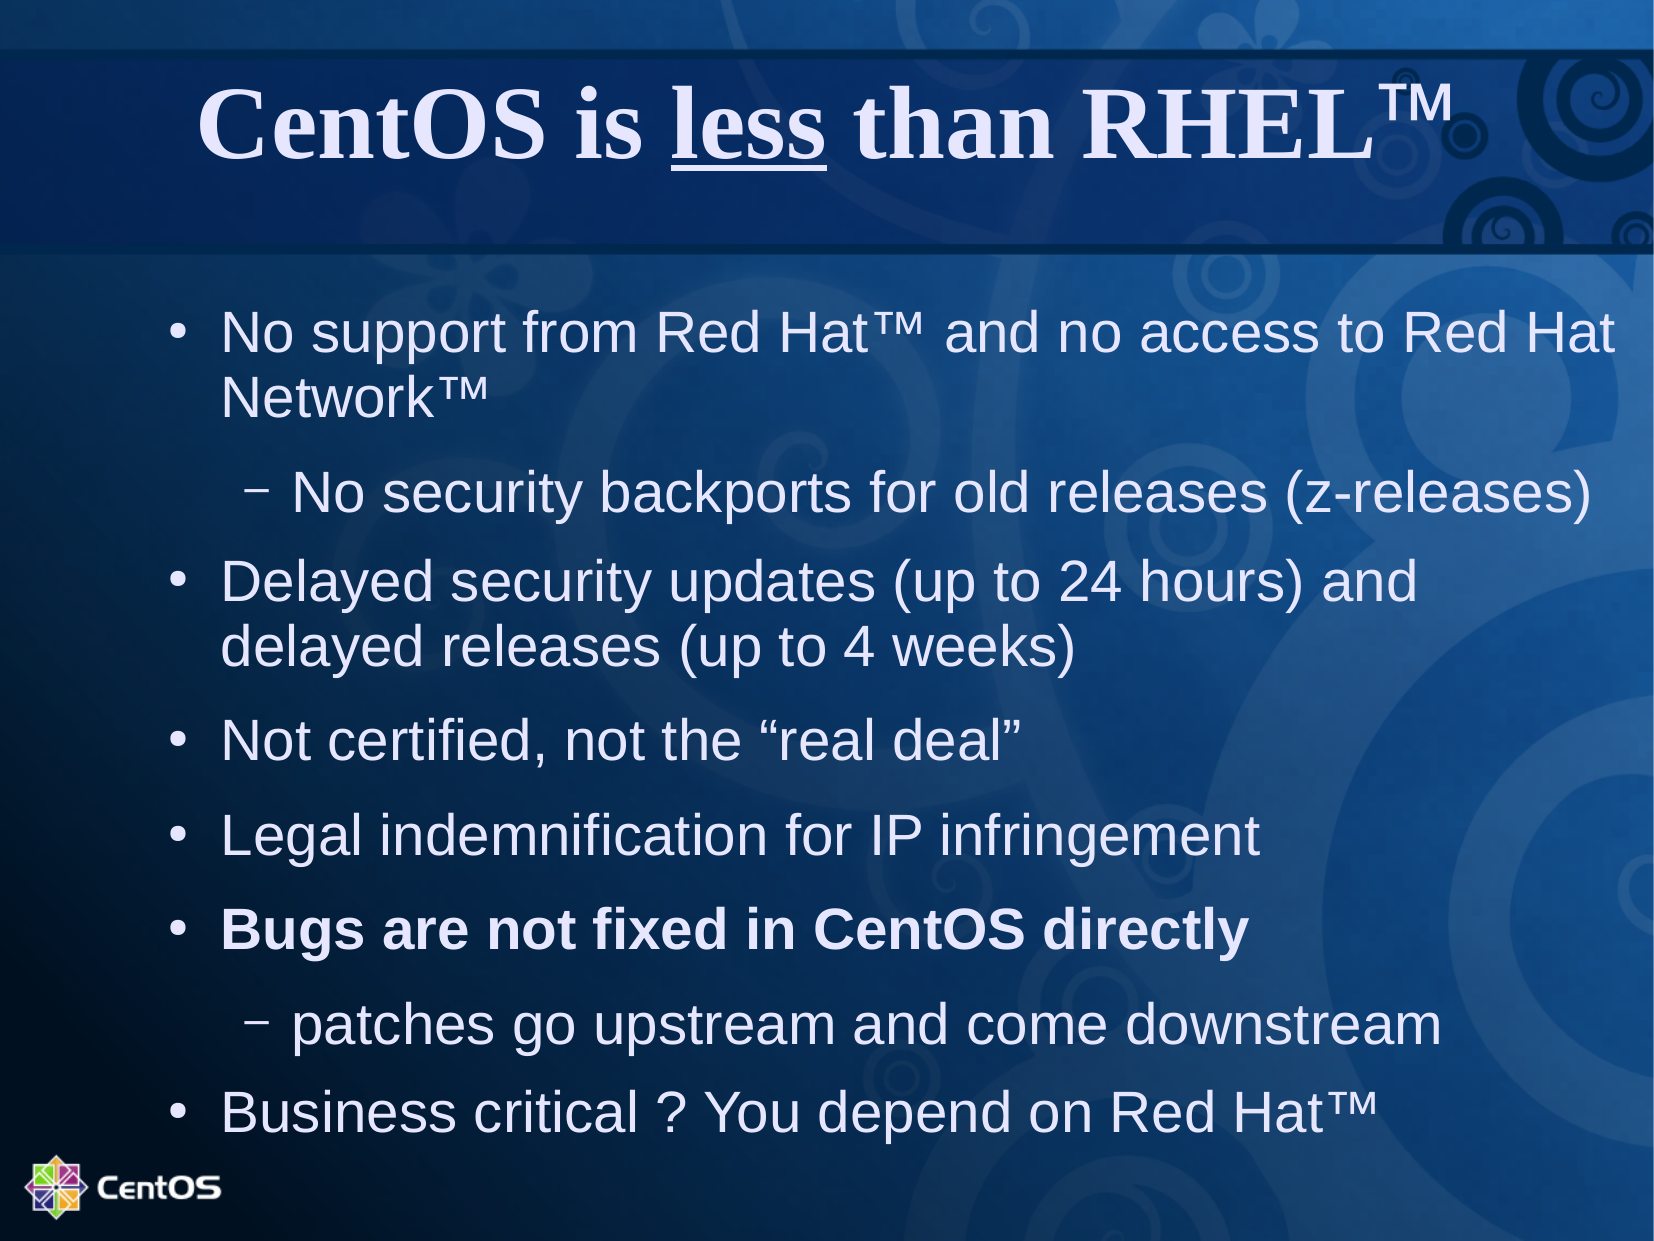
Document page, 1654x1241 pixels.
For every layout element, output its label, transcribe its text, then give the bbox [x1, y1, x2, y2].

picture [0, 0, 1654, 1241]
title CentOS is less than RHEL™ [82, 44, 1571, 192]
list No support from Red Hat™ and no access to Red Hat Network™ No security backports for old releases (z-releases) Delayed security updates (up to 24 hours) and delayed releases (up to 4 weeks) Not certified, not the “real deal” Legal indemnification for IP infringement Bugs are not fixed in CentOS directly patches go upstream and come downstream Business critical ? You depend on Red Hat™ [150, 300, 1639, 1241]
